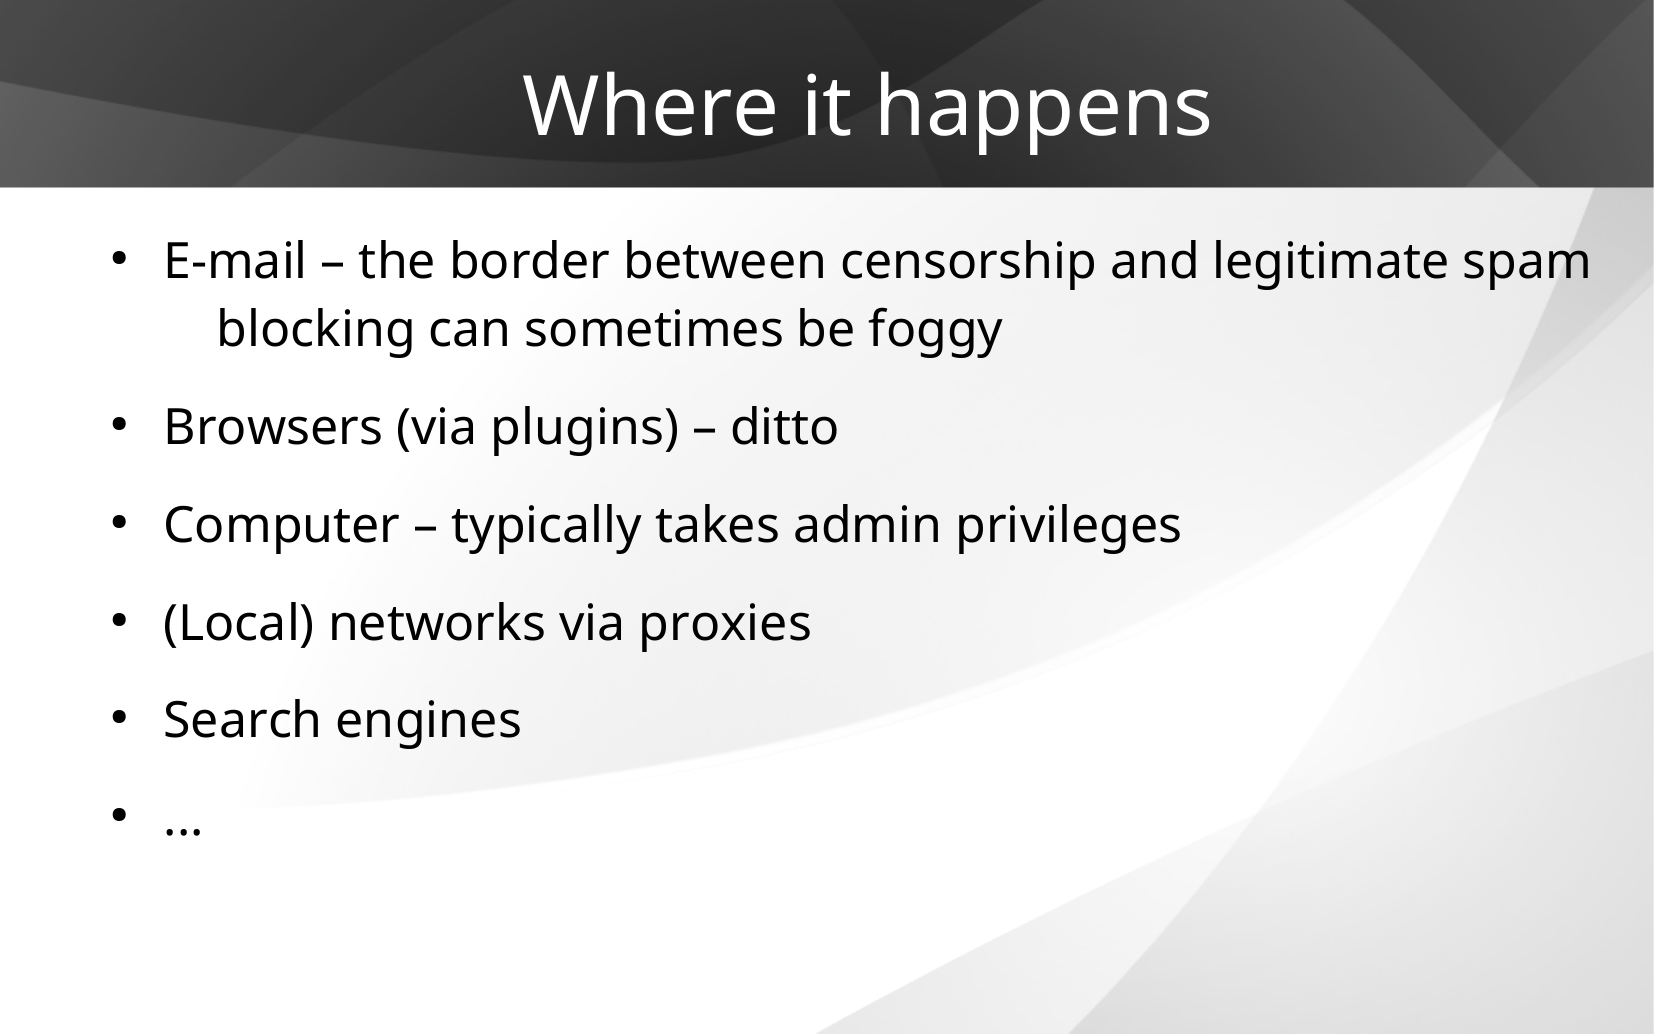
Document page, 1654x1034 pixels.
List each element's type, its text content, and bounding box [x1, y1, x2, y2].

title Where it happens [124, 0, 1613, 208]
list E-mail – the border between censorship and legitimate spam blocking can sometimes be foggy Browsers (via plugins) – ditto Computer – typically takes admin privileges (Local) networks via proxies Search engines ... [75, 225, 1613, 1013]
picture [0, 0, 1654, 1034]
